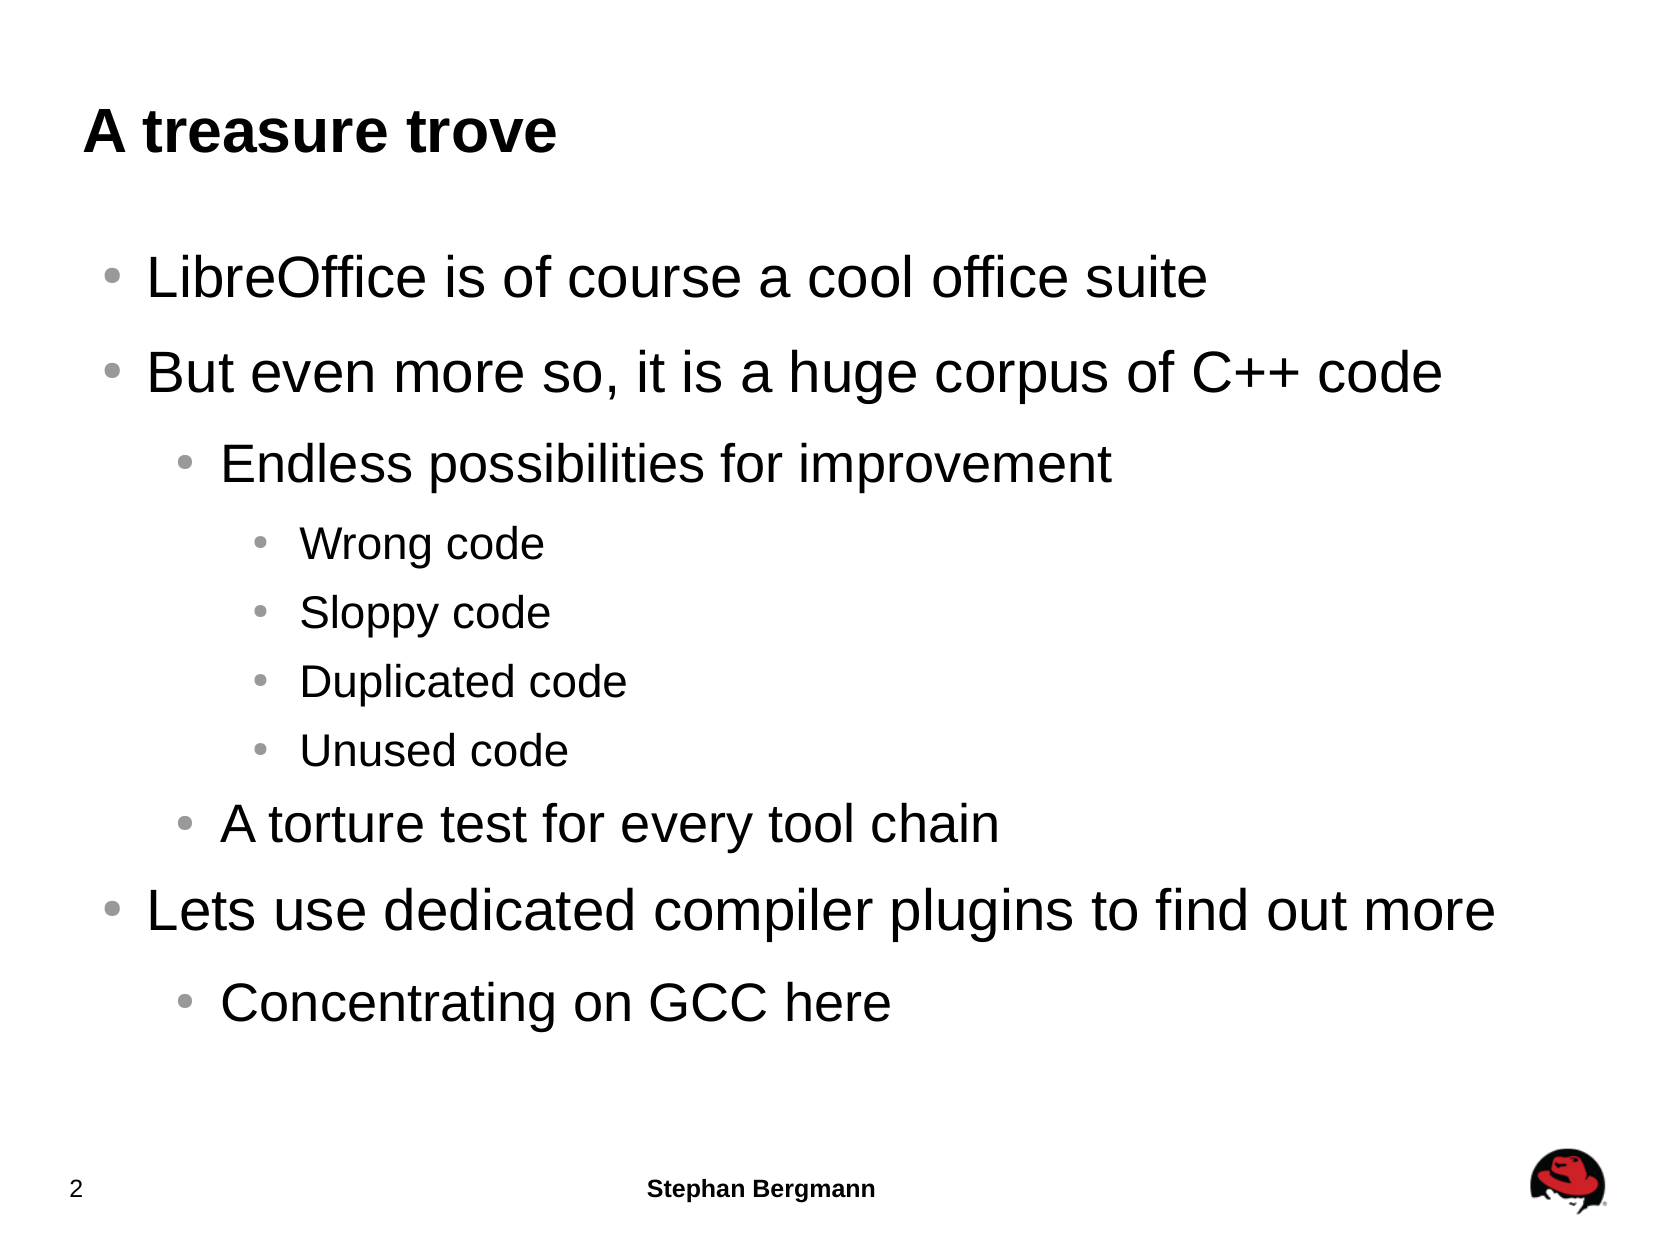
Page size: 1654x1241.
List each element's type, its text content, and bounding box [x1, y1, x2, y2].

list LibreOffice is of course a cool office suite But even more so, it is a huge corpus of C++ code Endless possibilities for improvement Wrong code Sloppy code Duplicated code Unused code A torture test for every tool chain Lets use dedicated compiler plugins to find out more Concentrating on GCC here [86, 244, 1576, 1039]
title A treasure trove [82, 37, 1571, 226]
picture [1529, 1146, 1613, 1224]
